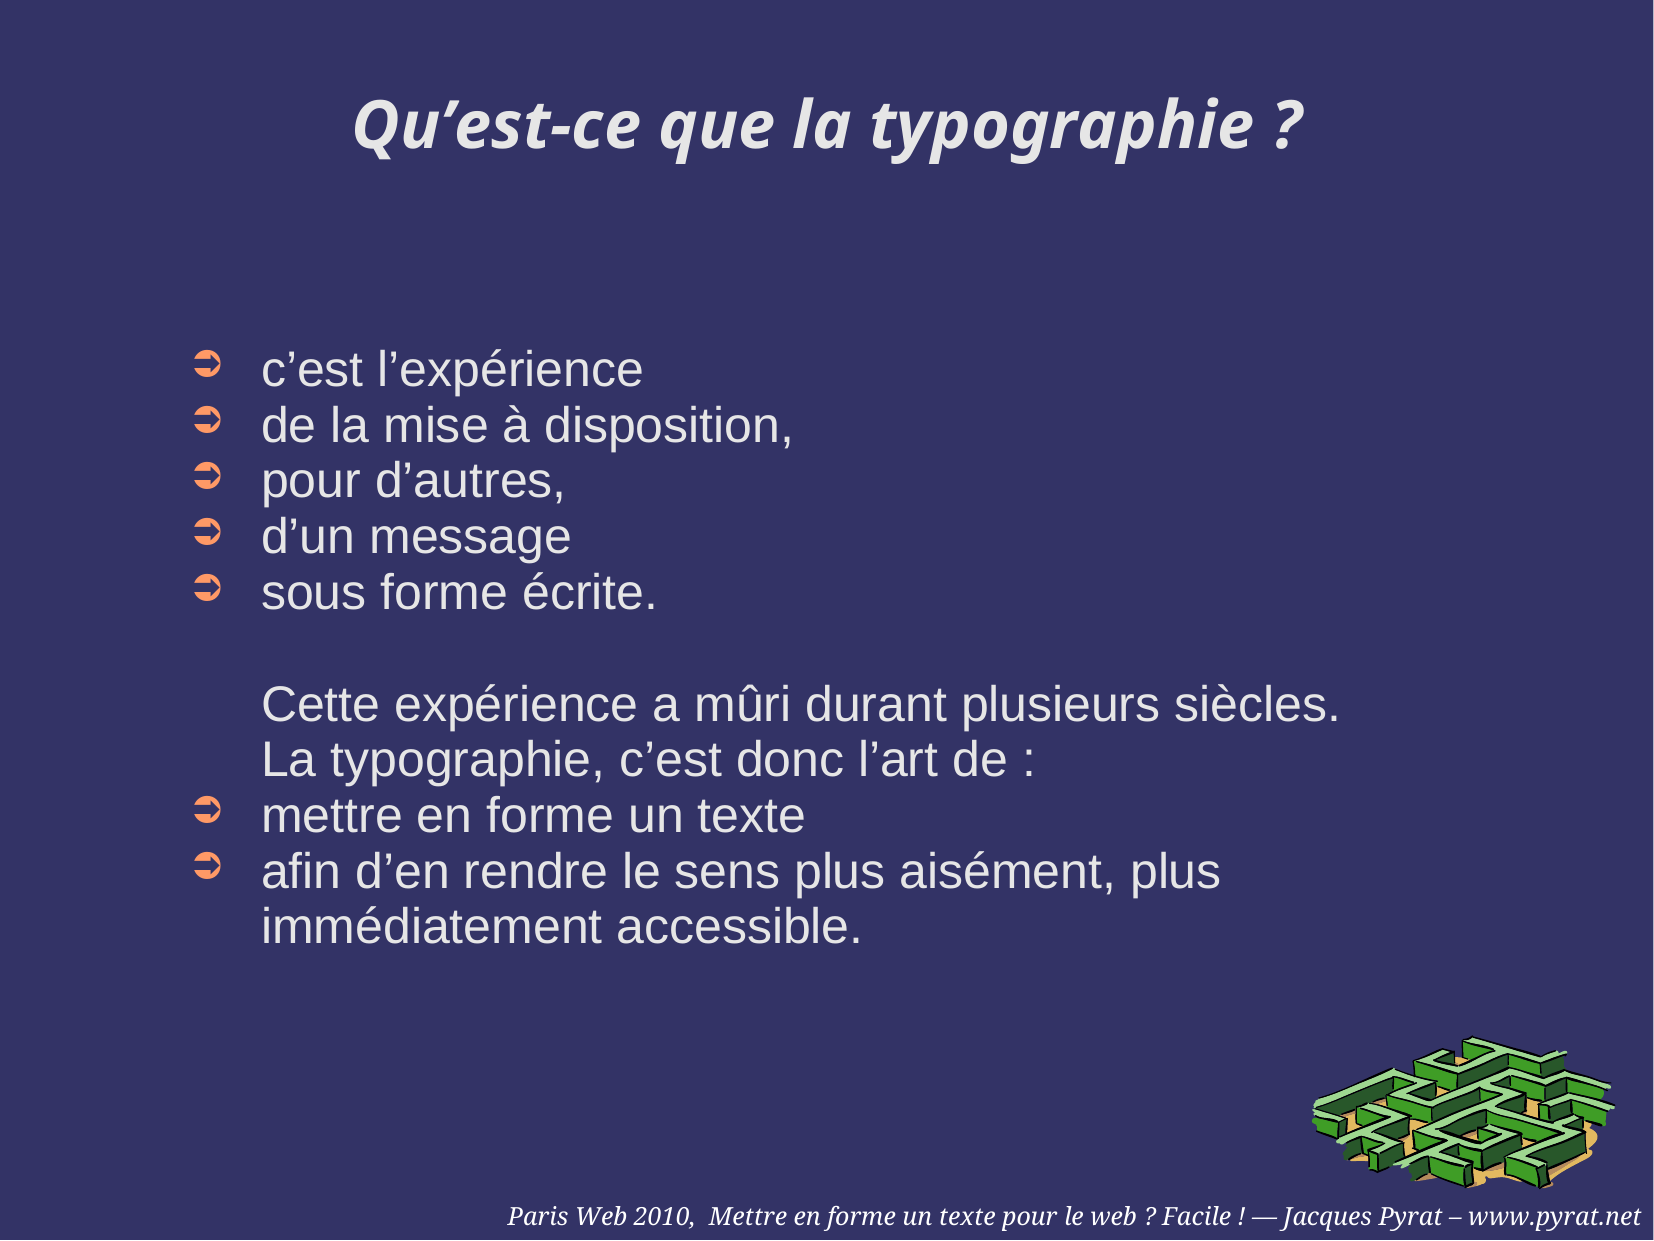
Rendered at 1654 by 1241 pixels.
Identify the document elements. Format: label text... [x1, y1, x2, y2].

title Qu’est-ce que la typographie ? [121, 19, 1534, 227]
list c’est l’expérience de la mise à disposition, pour d’autres, d’un message sous forme écrite. Cette expérience a mûri durant plusieurs siècles. La typographie, c’est donc l’art de : mettre en forme un texte afin d’en rendre le sens plus aisément, plus immédiatement accessible. [178, 341, 1570, 1123]
